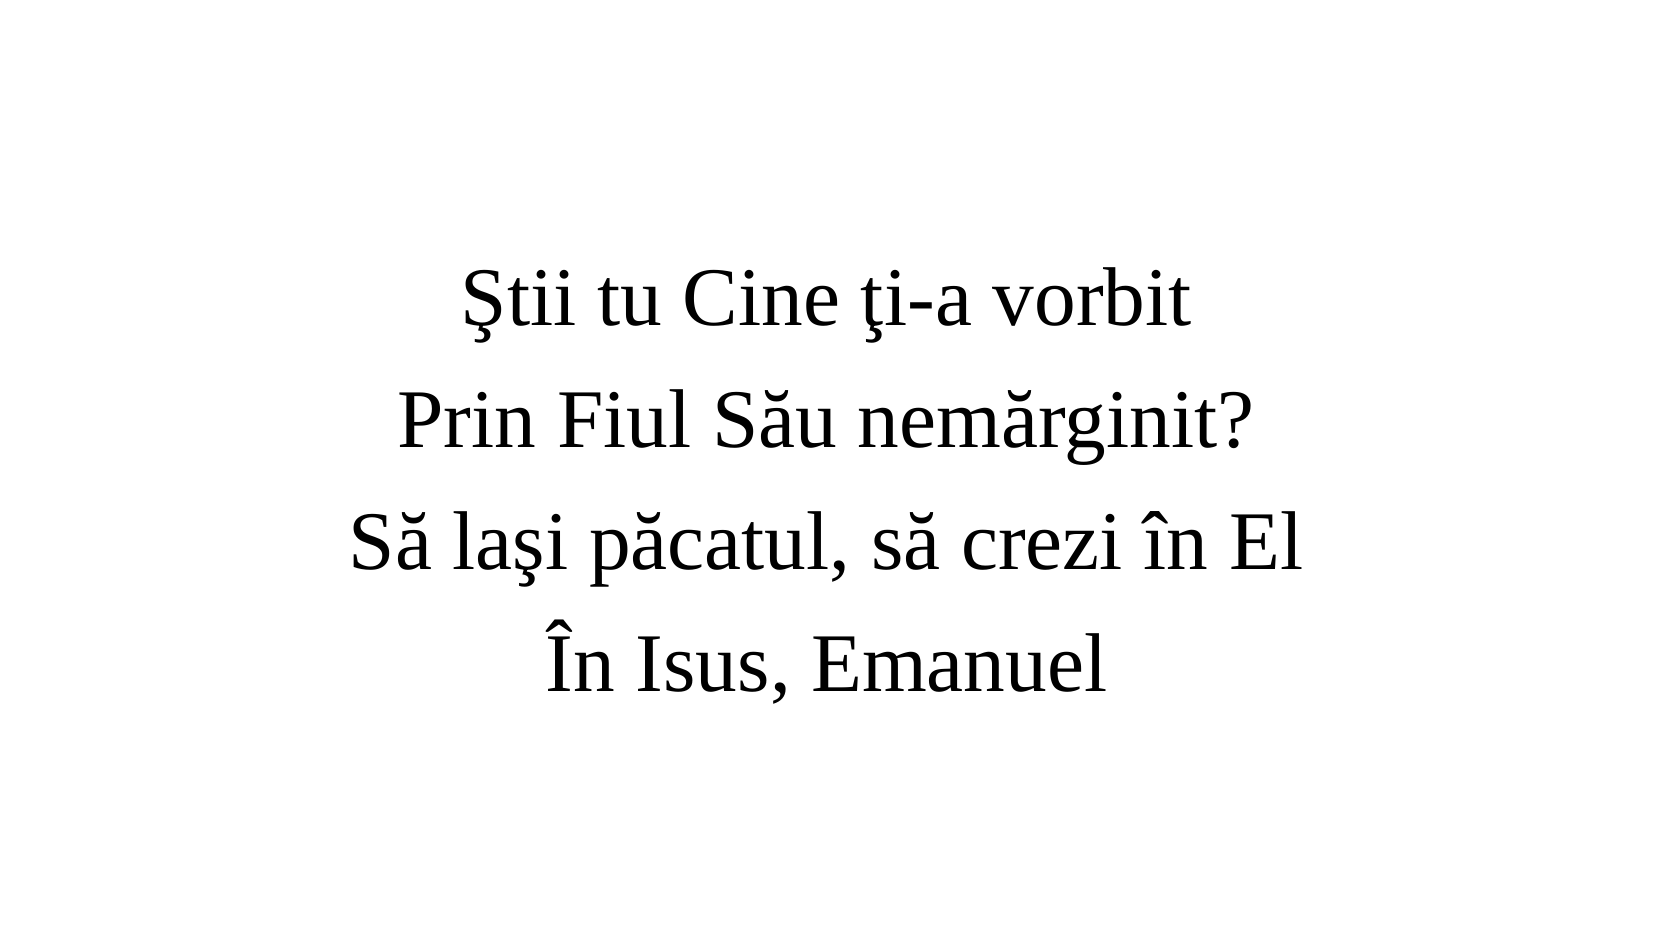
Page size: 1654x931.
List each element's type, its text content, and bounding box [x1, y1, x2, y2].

subtitle Ştii tu Cine ţi-a vorbit Prin Fiul Său nemărginit? Să laşi păcatul, să crezi în El În Isus, Emanuel [118, 238, 1536, 712]
